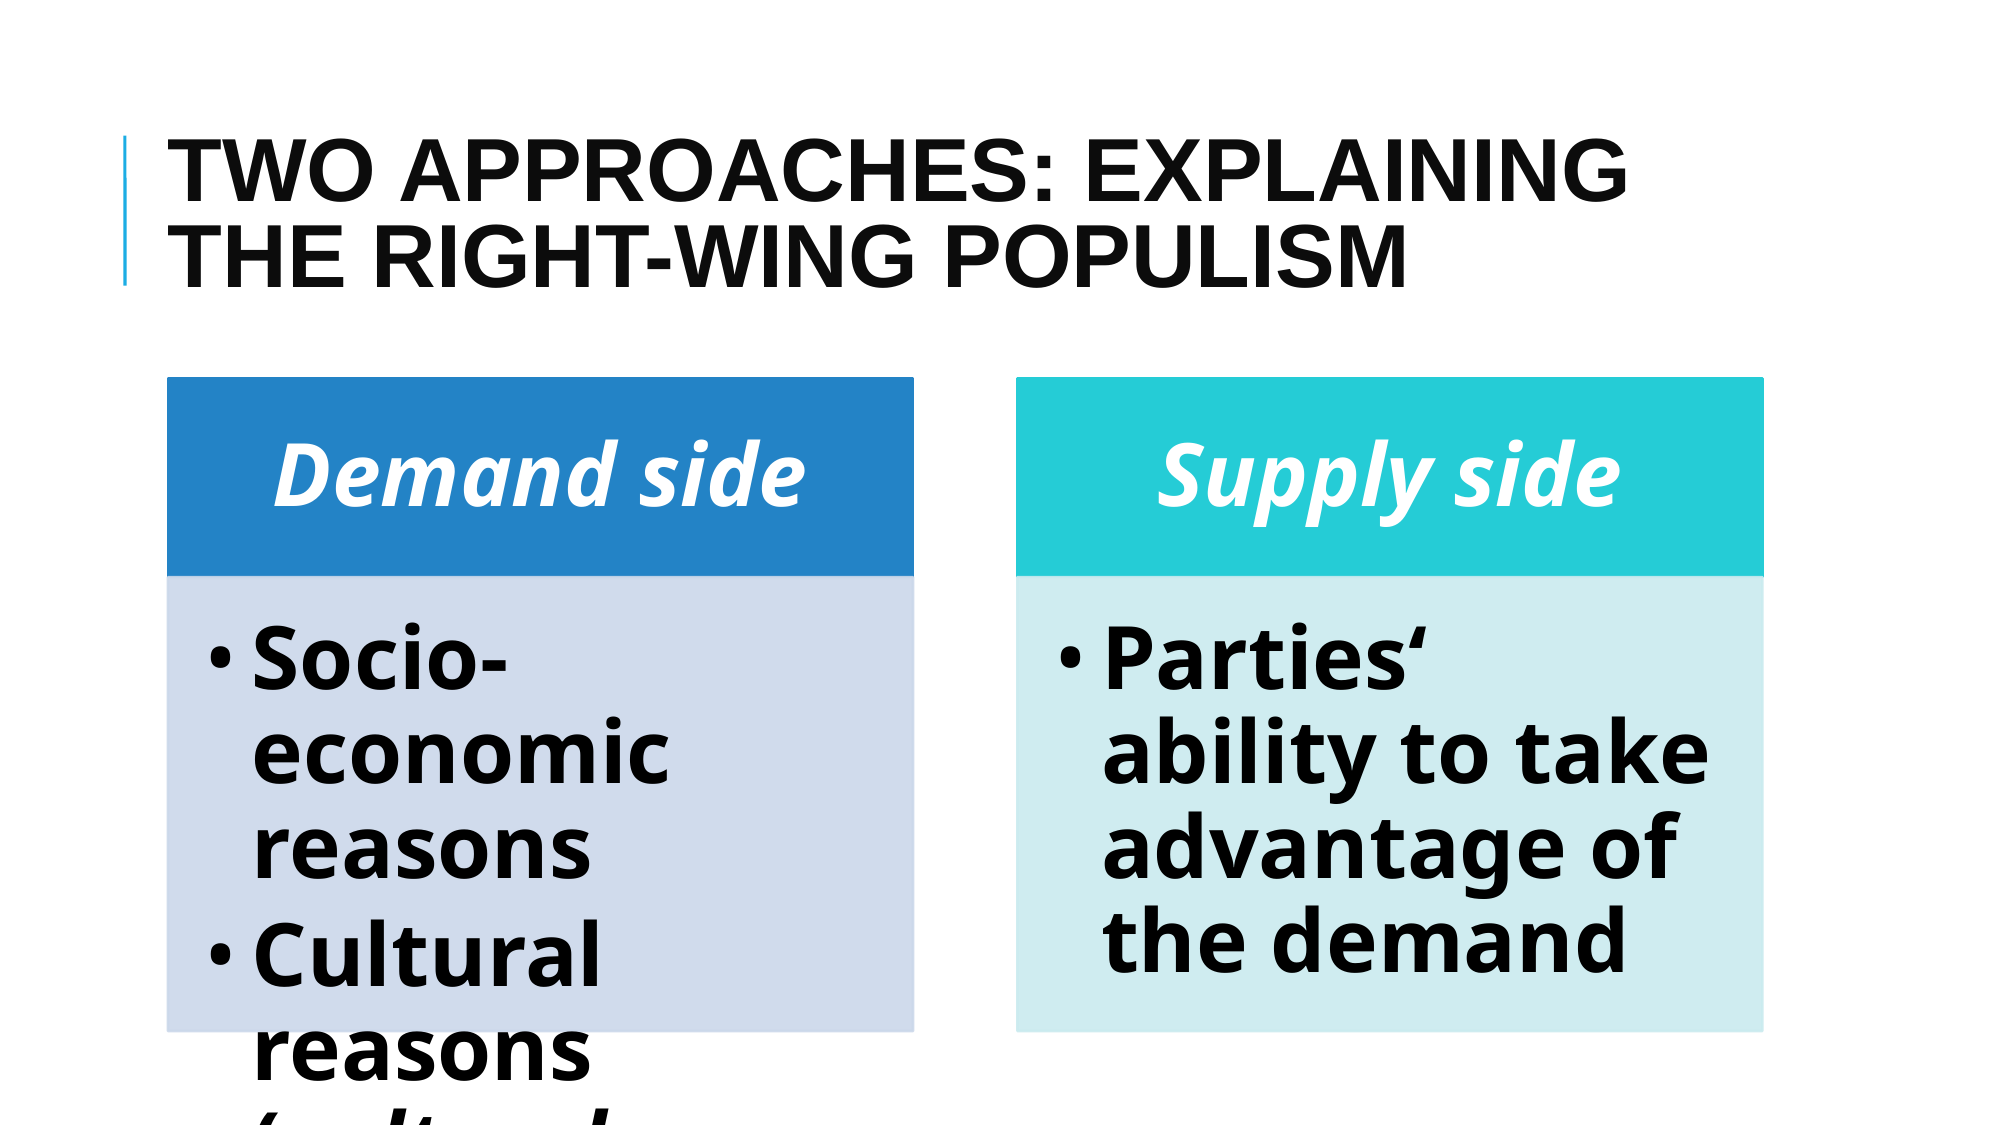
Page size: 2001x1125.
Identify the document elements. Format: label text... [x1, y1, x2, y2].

title TWO APPROACHES: EXPLAINING THE RIGHT-WING POPULISM [168, 96, 1763, 342]
text_box Supply side [1017, 378, 1763, 577]
text_box Parties‘ ability to take advantage of the demand [1017, 577, 1763, 1031]
text_box Demand side [167, 378, 913, 577]
text_box Socio-economic reasons Cultural reasons (cultural backlash) [167, 577, 913, 1031]
